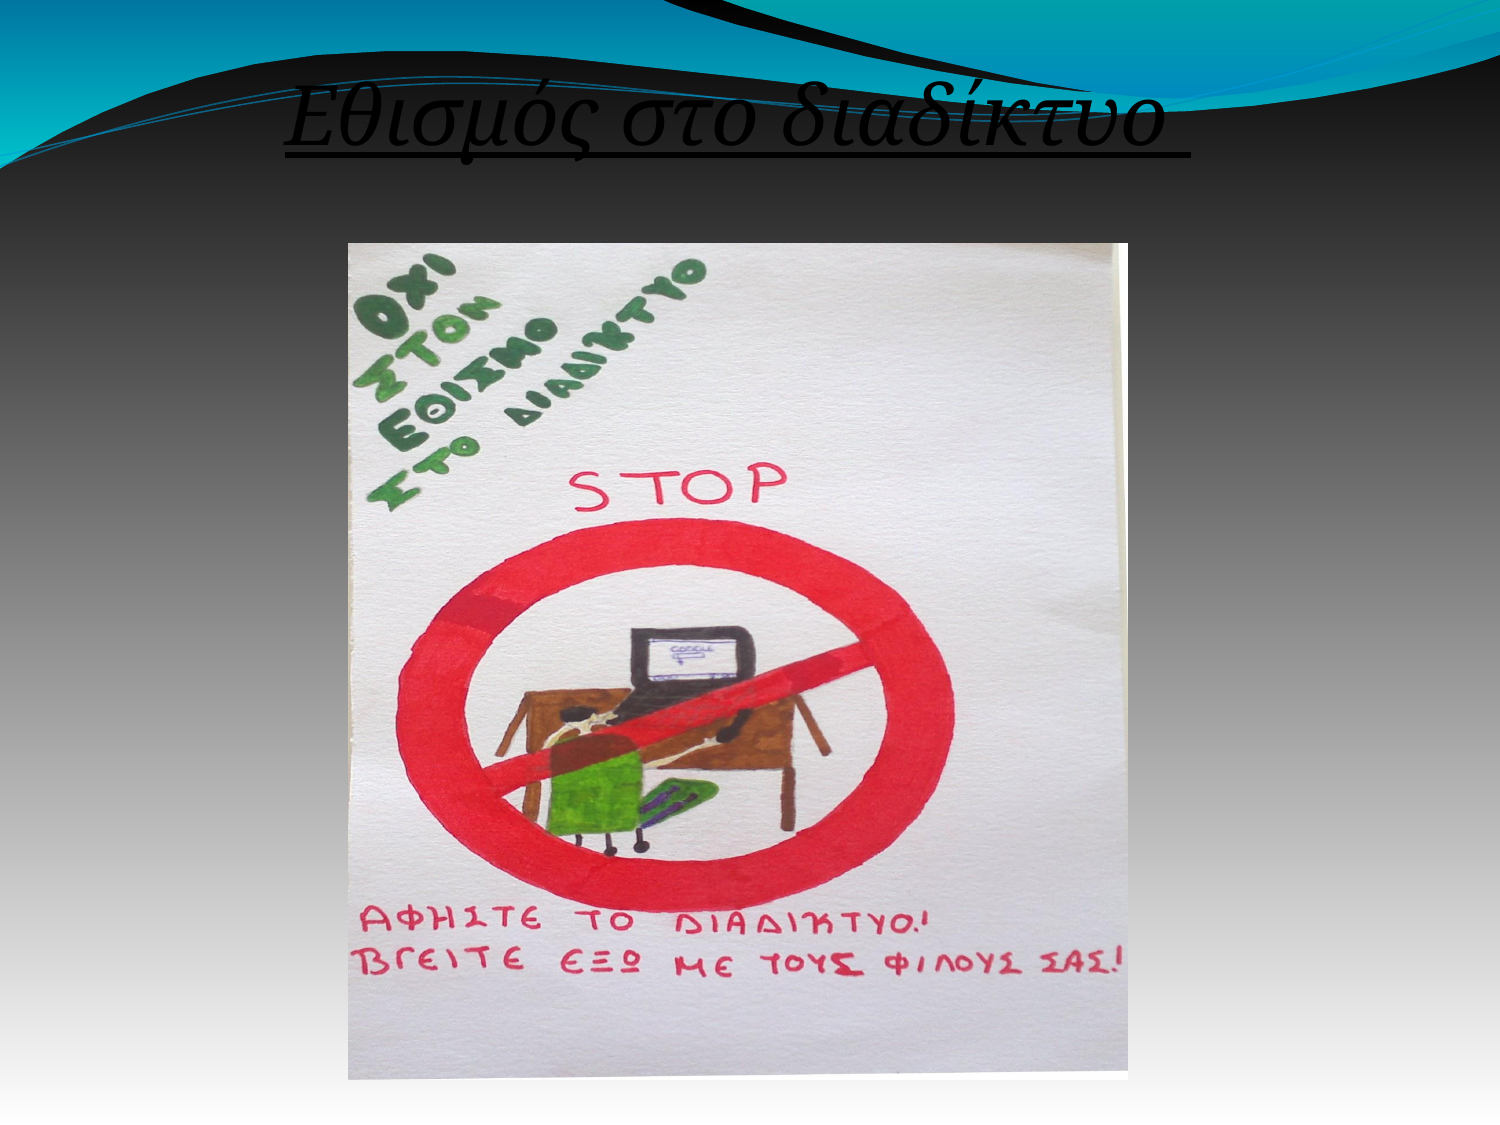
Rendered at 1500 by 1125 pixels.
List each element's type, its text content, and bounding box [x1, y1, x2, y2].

picture [348, 243, 1128, 1080]
text_box Εθισμός στο διαδίκτυο [123, 54, 1353, 170]
